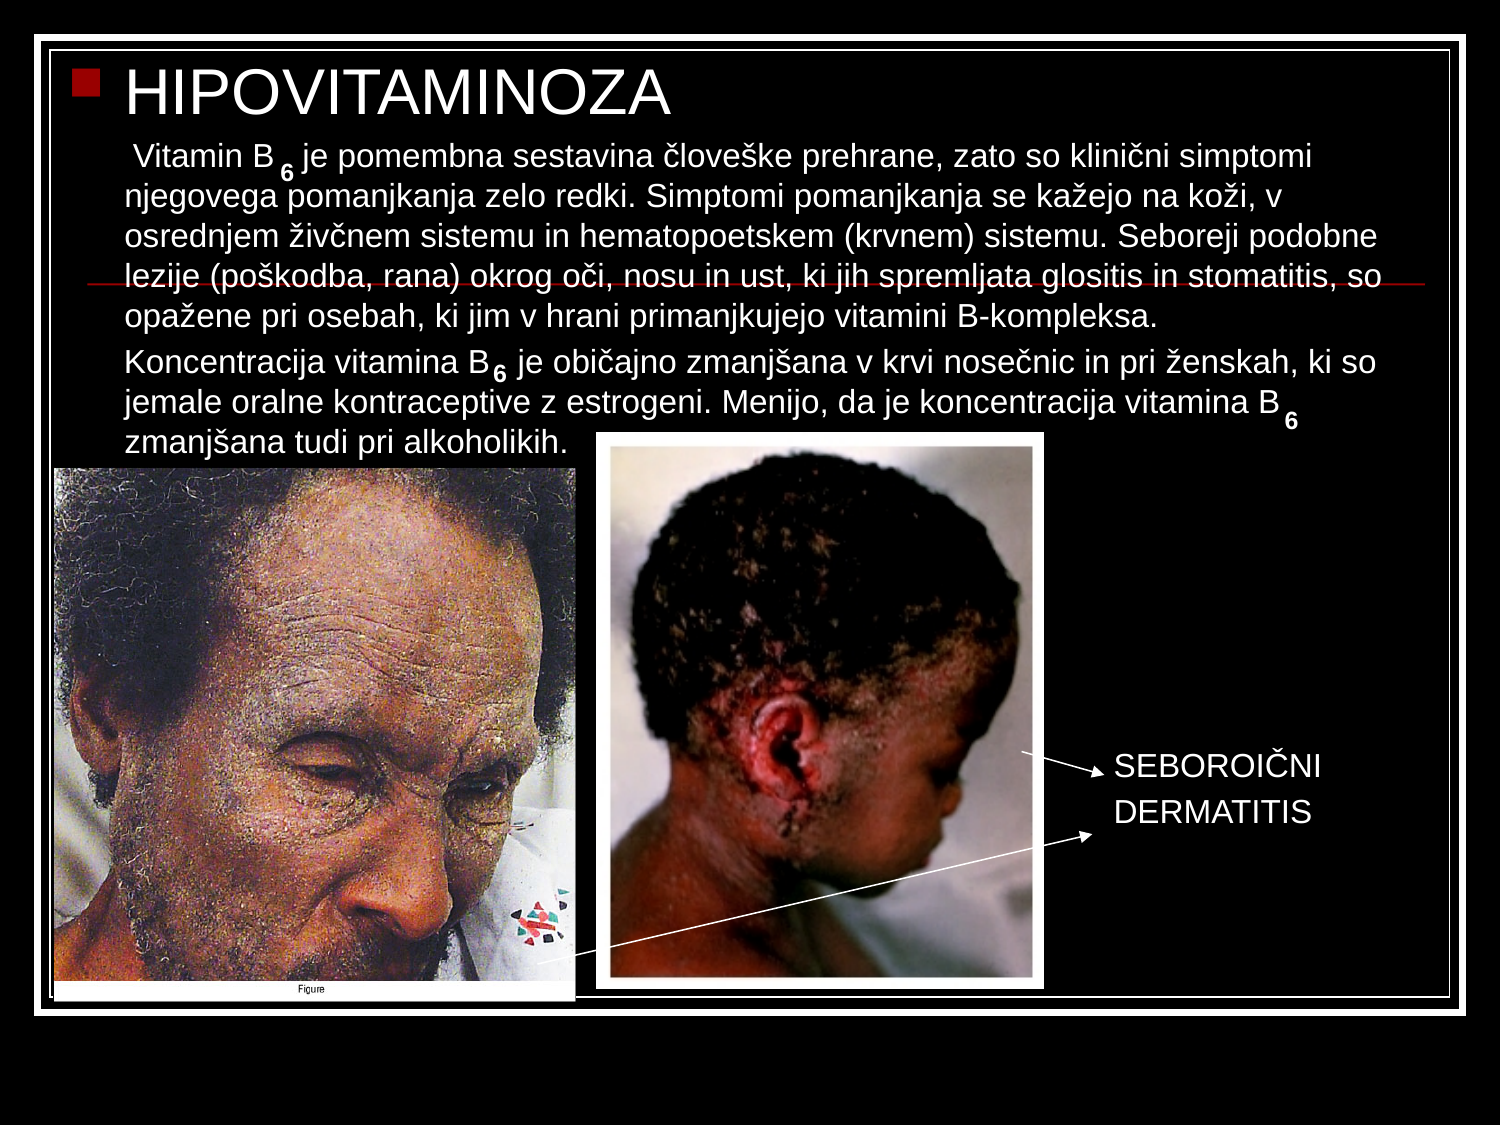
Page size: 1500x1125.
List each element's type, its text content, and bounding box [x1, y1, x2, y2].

text_box 6 [1269, 397, 1318, 442]
picture [596, 847, 1044, 989]
list HIPOVITAMINOZA Vitamin B je pomembna sestavina človeške prehrane, zato so klinični simptomi njegovega pomanjkanja zelo redki. Simptomi pomanjkanja se kažejo na koži, v osrednjem živčnem sistemu in hematopoetskem (krvnem) sistemu. Seboreji podobne lezije (poškodba, rana) okrog oči, nosu in ust, ki jih spremljata glositis in stomatitis, so opažene pri osebah, ki jim v hrani primanjkujejo vitamini B-kompleksa. Koncentracija vitamina B je običajno zmanjšana v krvi nosečnic in pri ženskah, ki so jemale oralne kontraceptive z estrogeni. Menijo, da je koncentracija vitamina B zmanjšana tudi pri alkoholikih. SEBOROIČNI DERMATITIS [53, 42, 1447, 976]
picture [53, 467, 576, 1002]
picture [596, 432, 1044, 949]
text_box 6 [478, 350, 526, 395]
text_box 6 [265, 148, 313, 194]
